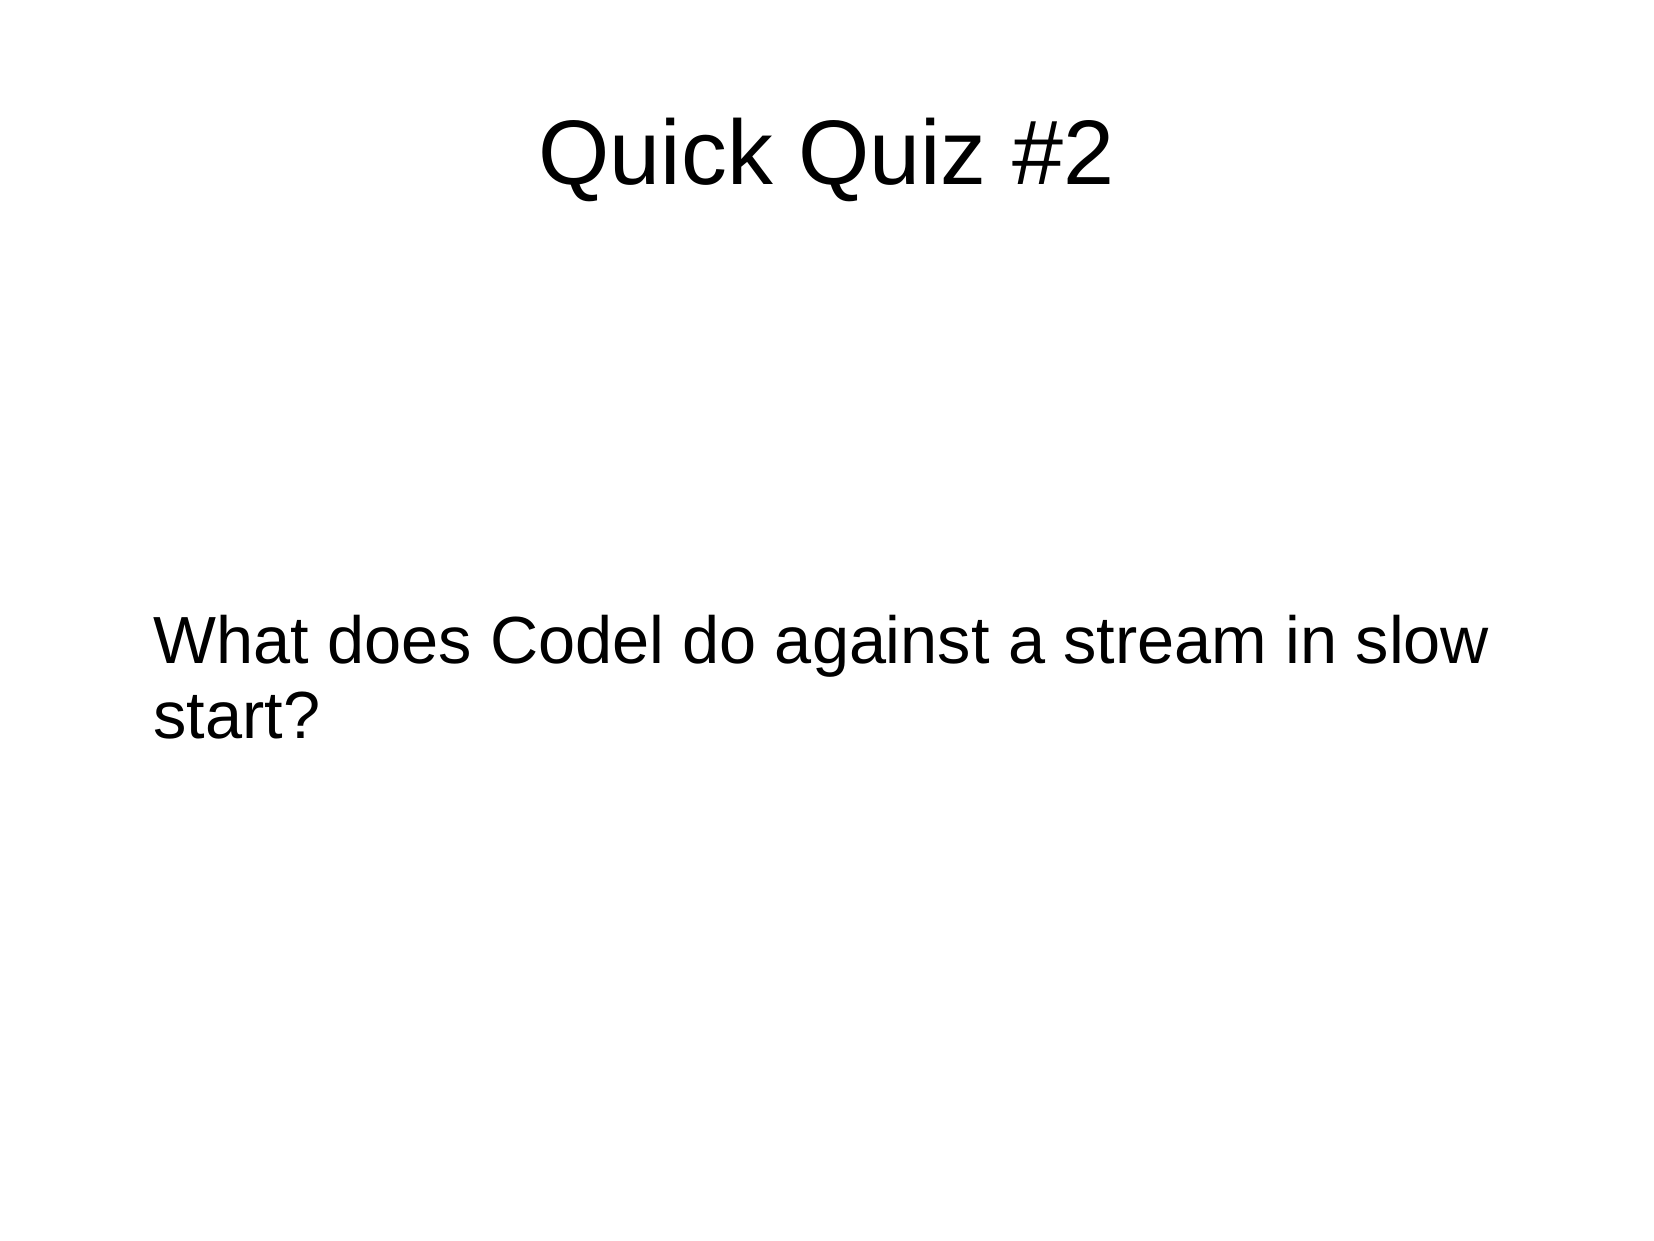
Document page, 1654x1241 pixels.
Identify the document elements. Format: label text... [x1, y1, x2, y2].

list What does Codel do against a stream in slow start? [82, 290, 1538, 1010]
title Quick Quiz #2 [82, 49, 1571, 257]
